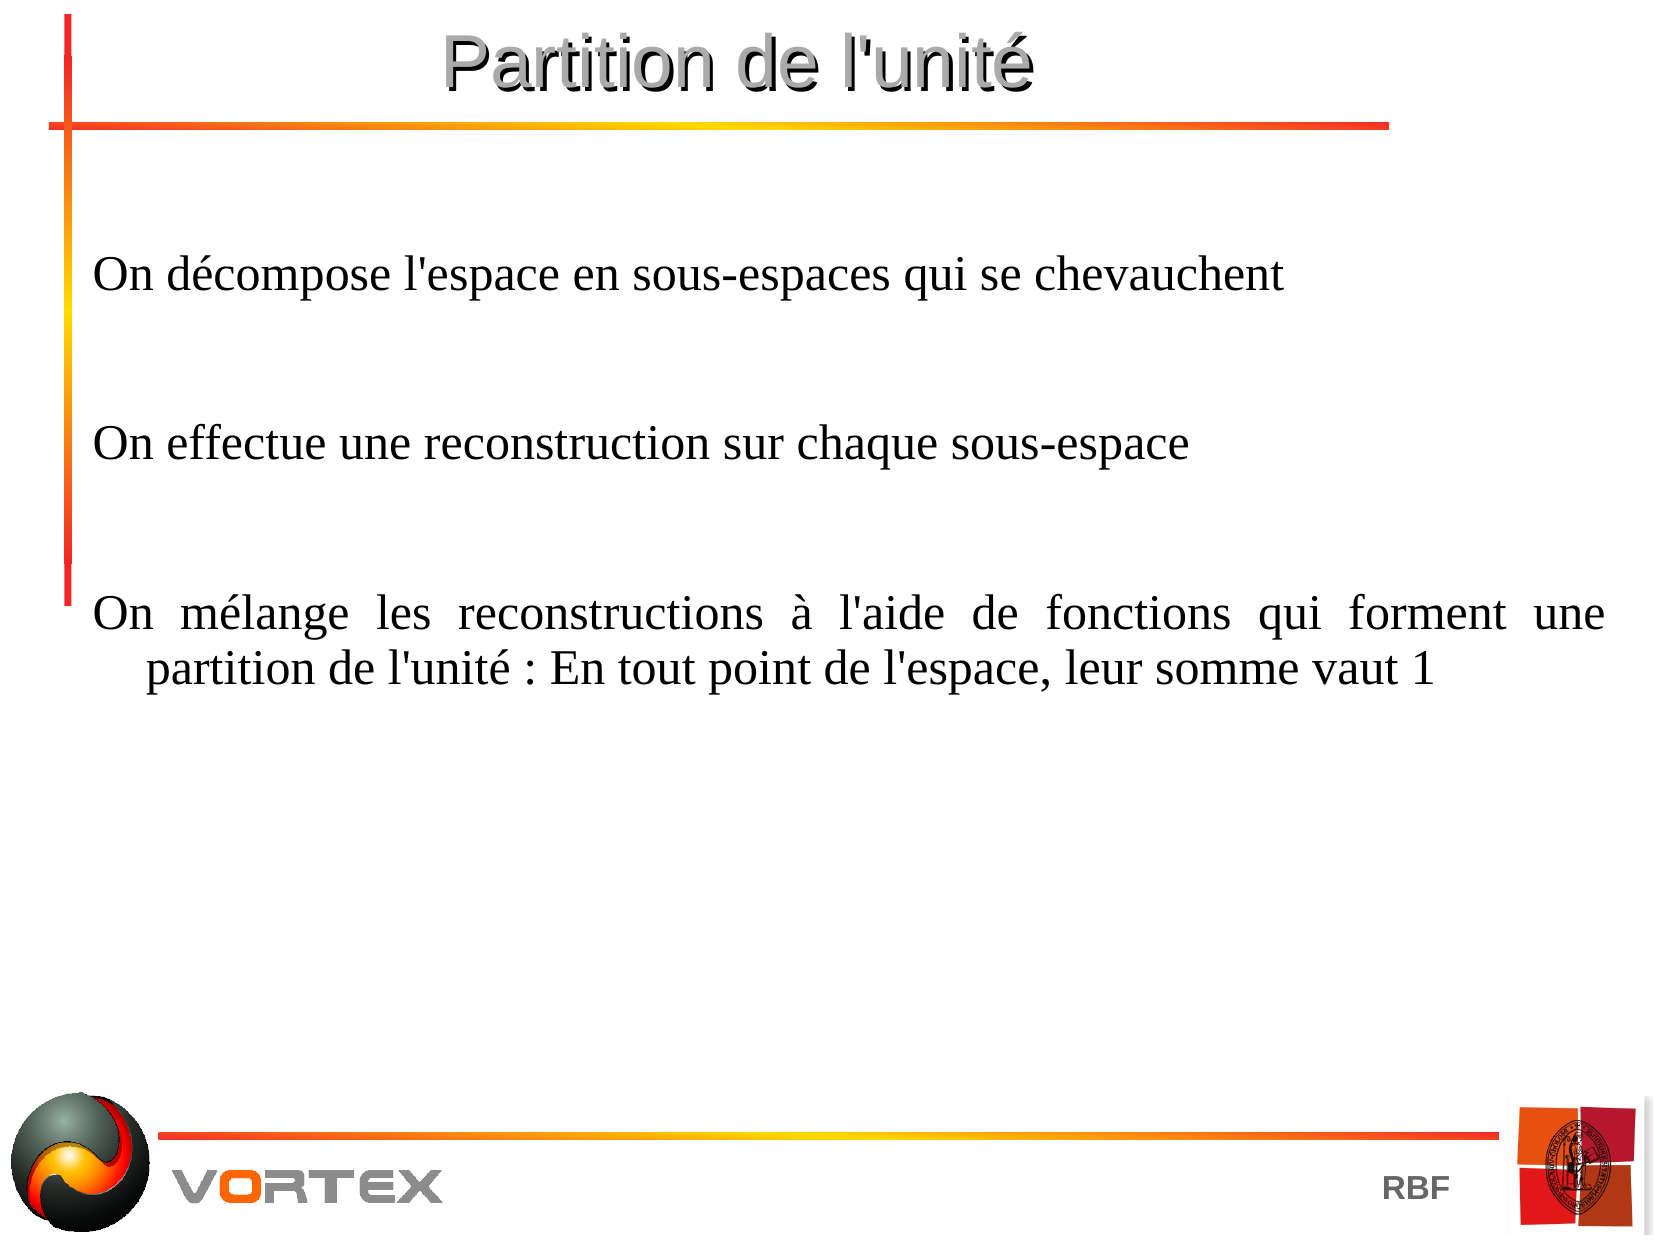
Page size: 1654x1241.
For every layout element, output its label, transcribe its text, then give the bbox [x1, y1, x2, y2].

picture [11, 1092, 443, 1232]
list On décompose l'espace en sous-espaces qui se chevauchent On effectue une reconstruction sur chaque sous-espace On mélange les reconstructions à l'aide de fonctions qui forment une partition de l'unité : En tout point de l'espace, leur somme vaut 1 [75, 160, 1608, 1103]
title Partition de l'unité [82, 4, 1392, 120]
picture [1505, 1096, 1653, 1235]
